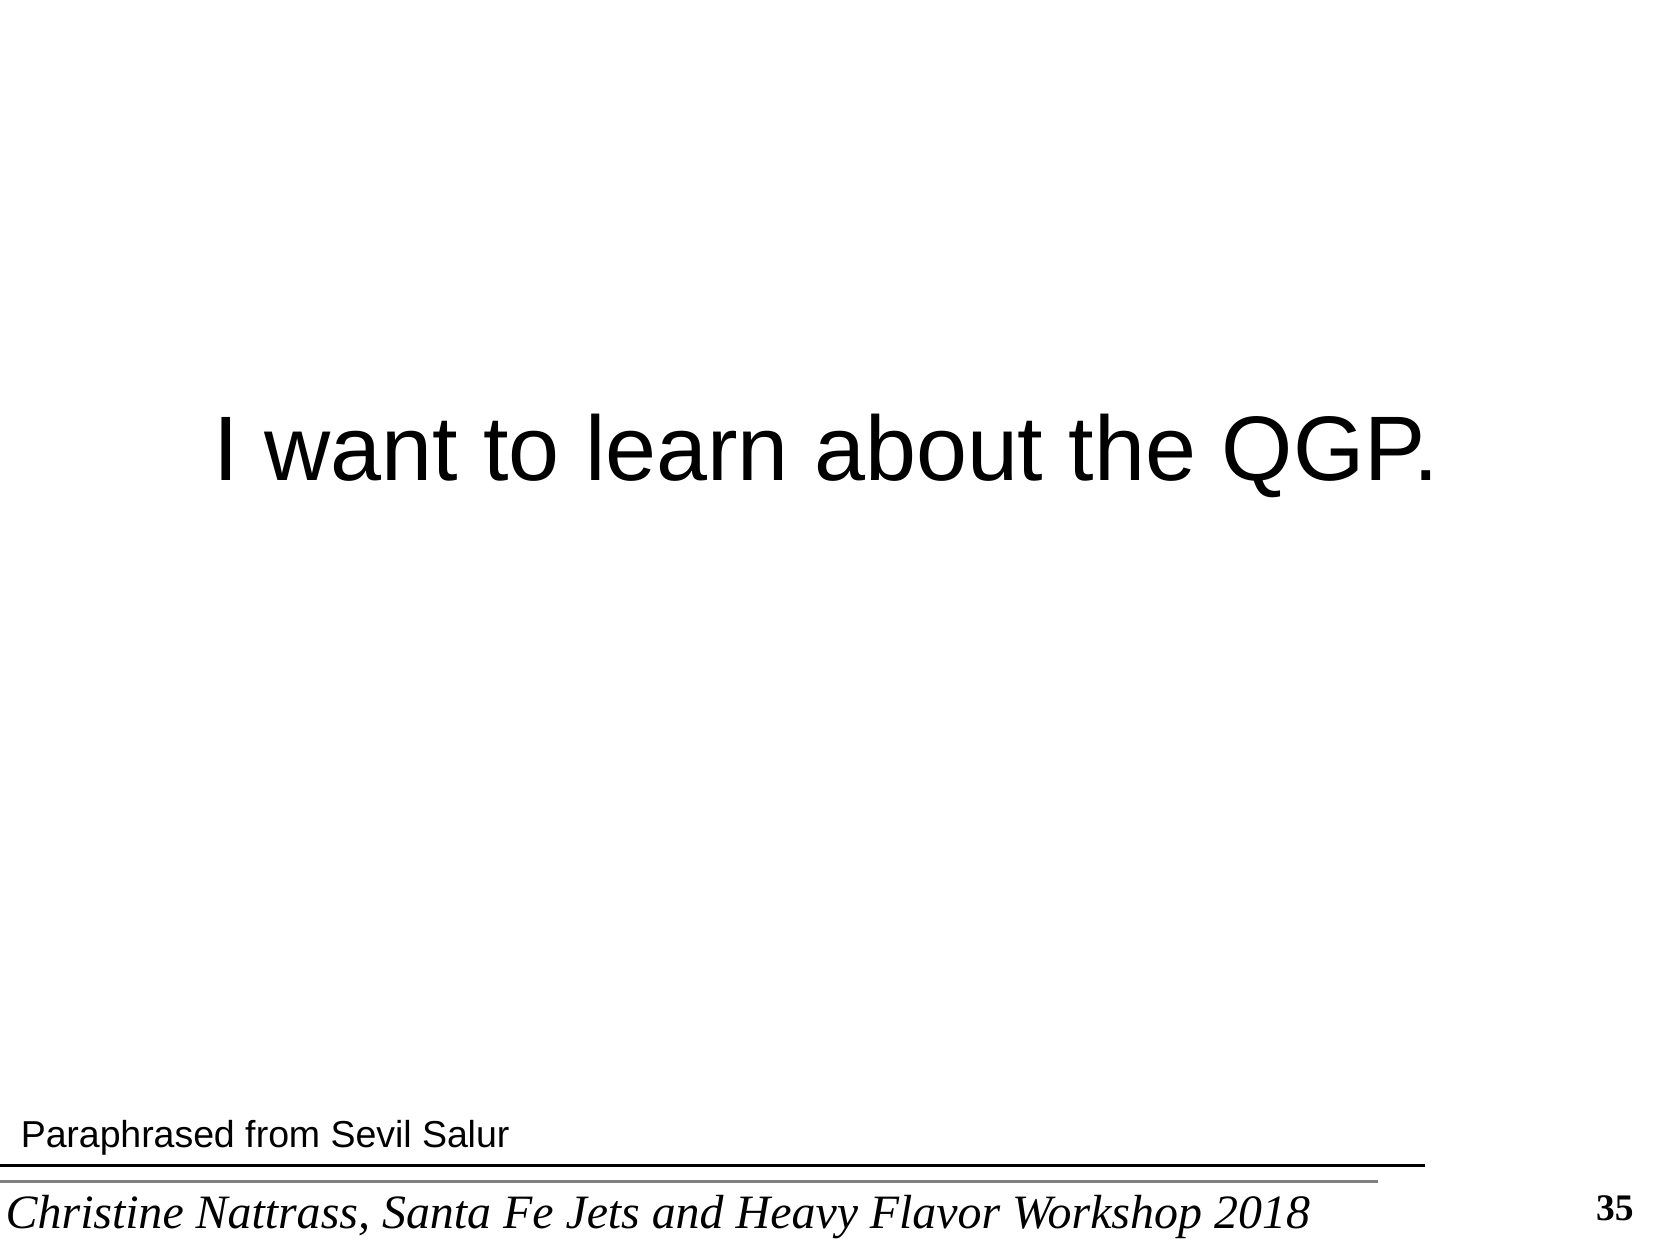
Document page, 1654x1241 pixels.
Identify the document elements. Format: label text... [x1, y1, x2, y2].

title I want to learn about the QGP. [82, 344, 1571, 552]
text_box Paraphrased from Sevil Salur [6, 1106, 1238, 1164]
